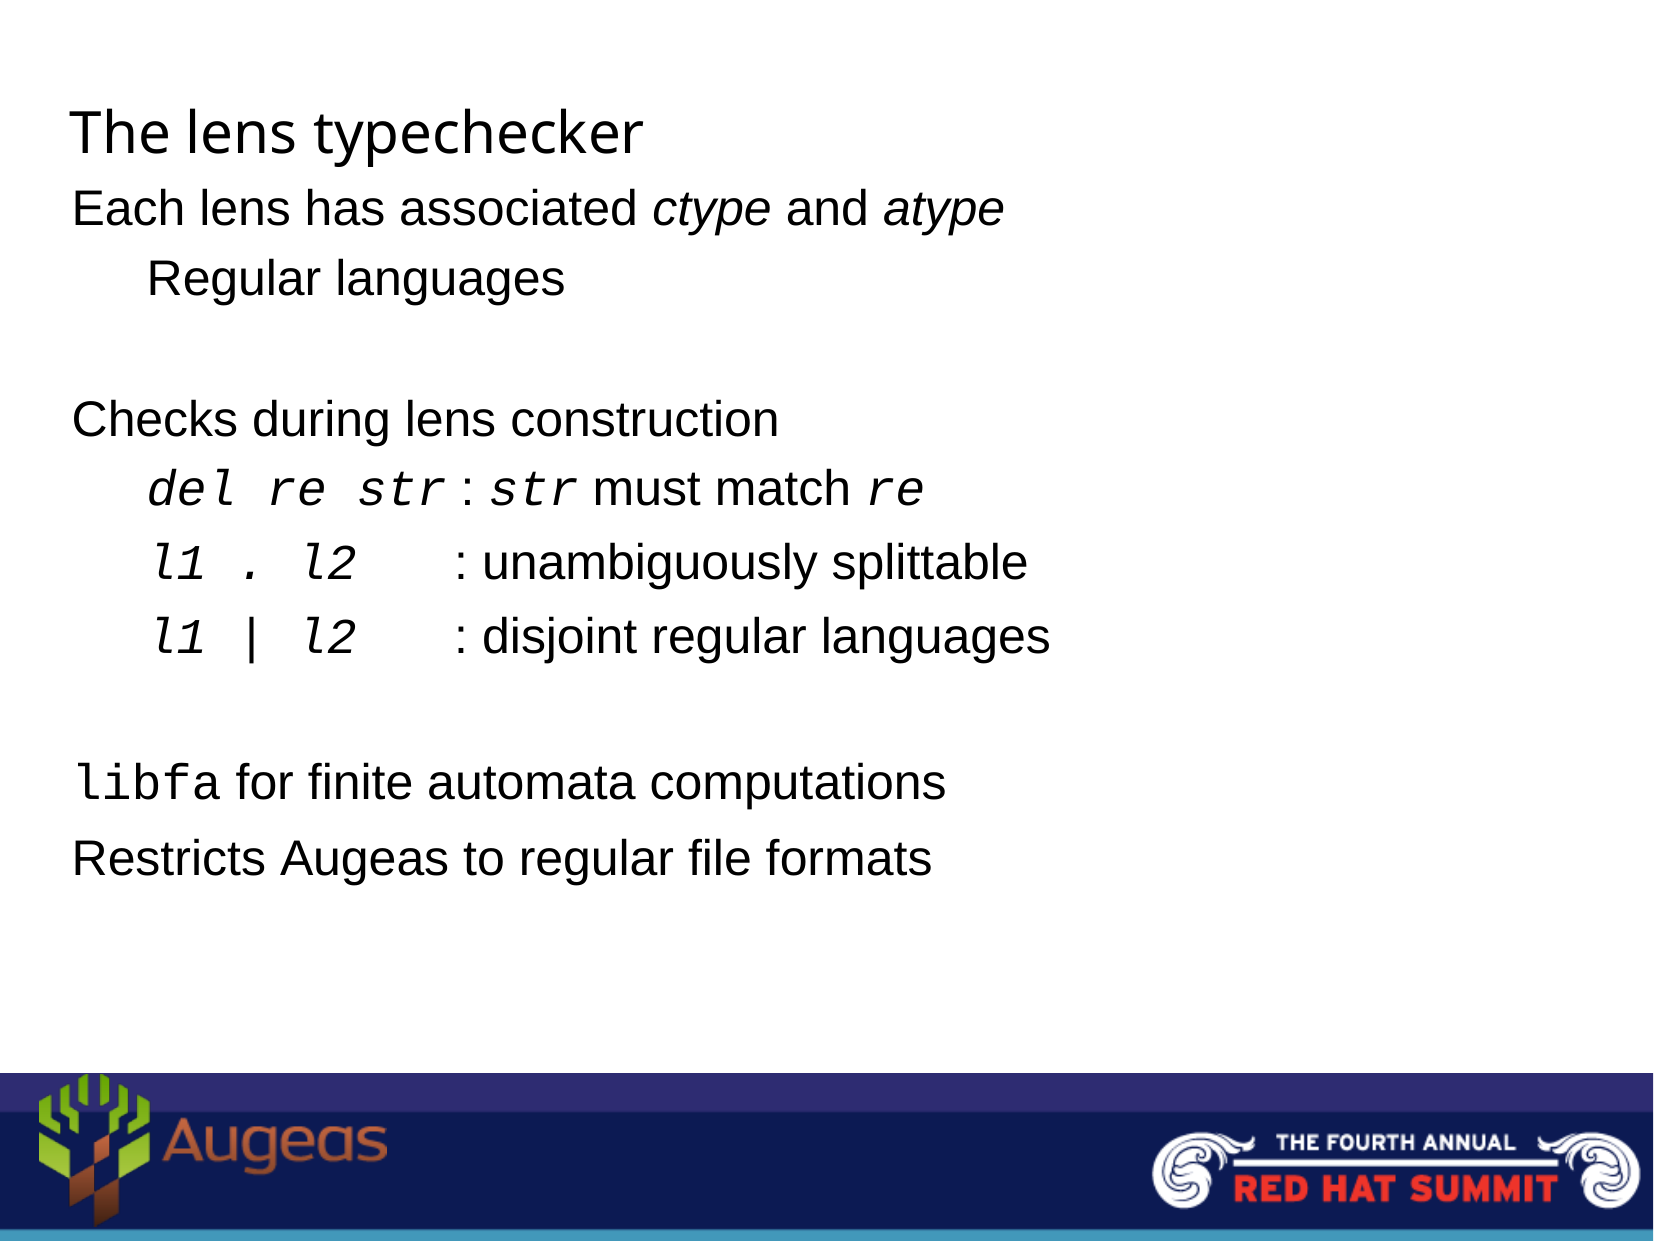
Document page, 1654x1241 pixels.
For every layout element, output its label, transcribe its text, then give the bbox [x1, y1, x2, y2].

picture [0, 1073, 1654, 1241]
title The lens typechecker [69, 71, 1501, 190]
list Each lens has associated ctype and atype Regular languages Checks during lens construction del re str : str must match re l1 . l2 : unambiguously splittable l1 | l2 : disjoint regular languages libfa for finite automata computations Restricts Augeas to regular file formats [71, 180, 1495, 1089]
